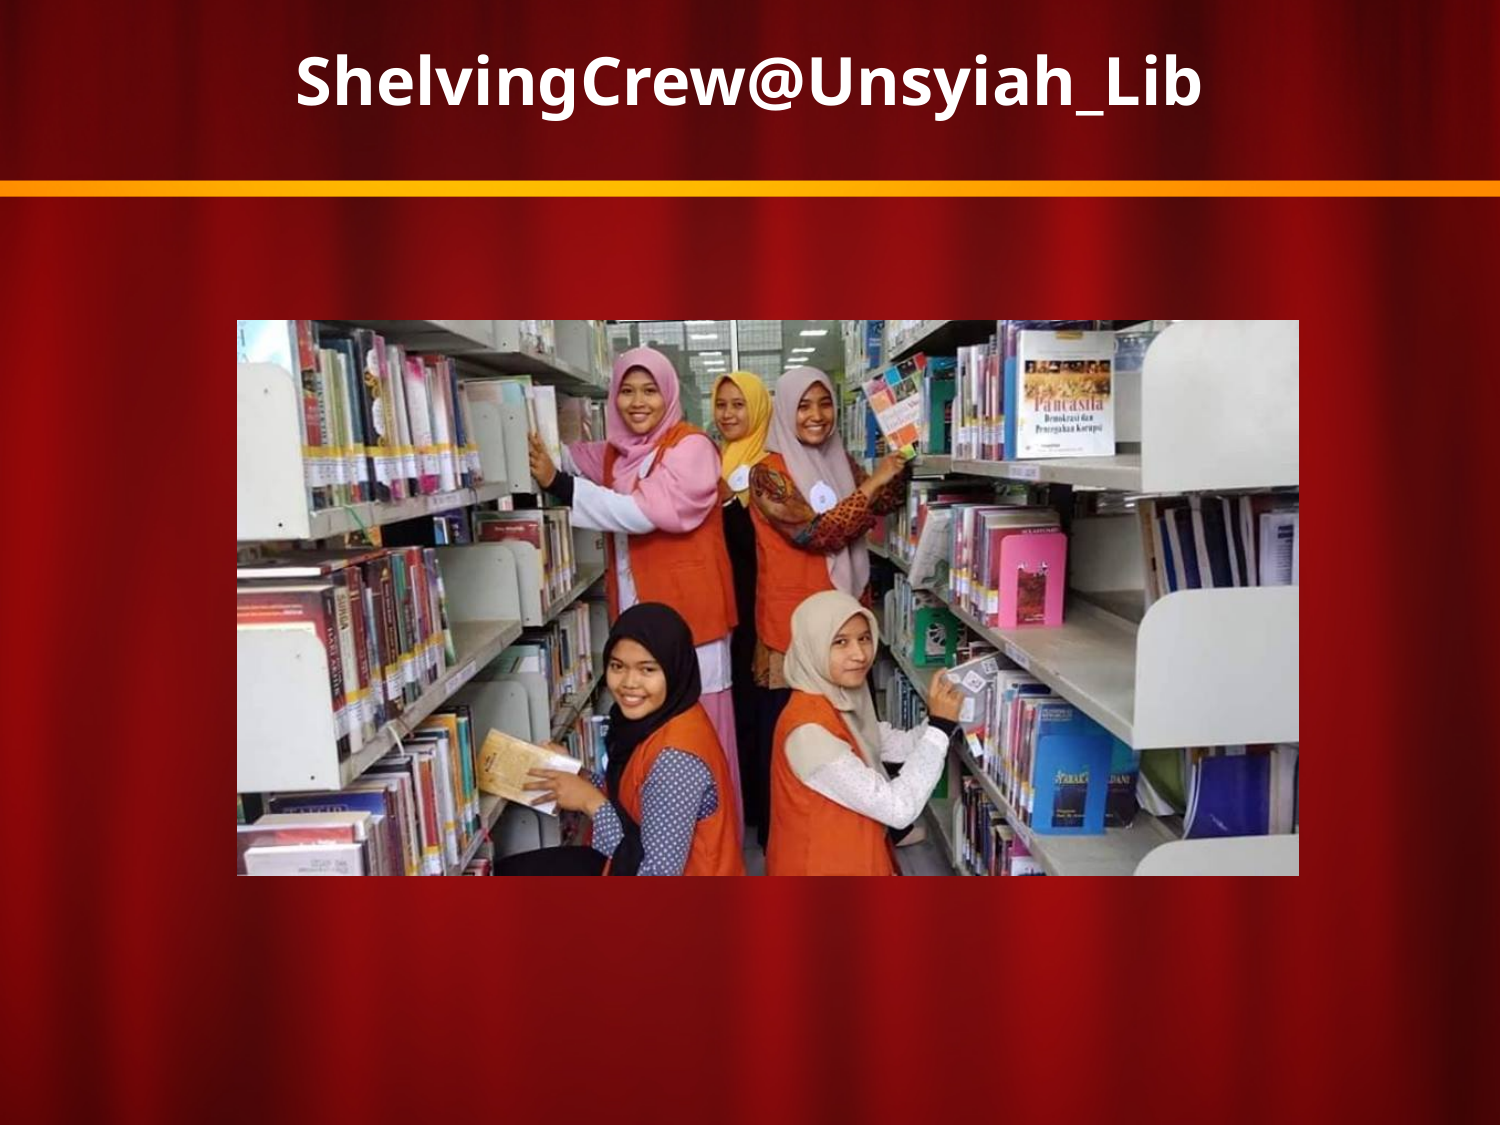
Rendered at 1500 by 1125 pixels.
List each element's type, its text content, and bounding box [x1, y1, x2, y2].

title ShelvingCrew@Unsyiah_Lib [75, 31, 1425, 127]
picture [0, 0, 1500, 1125]
